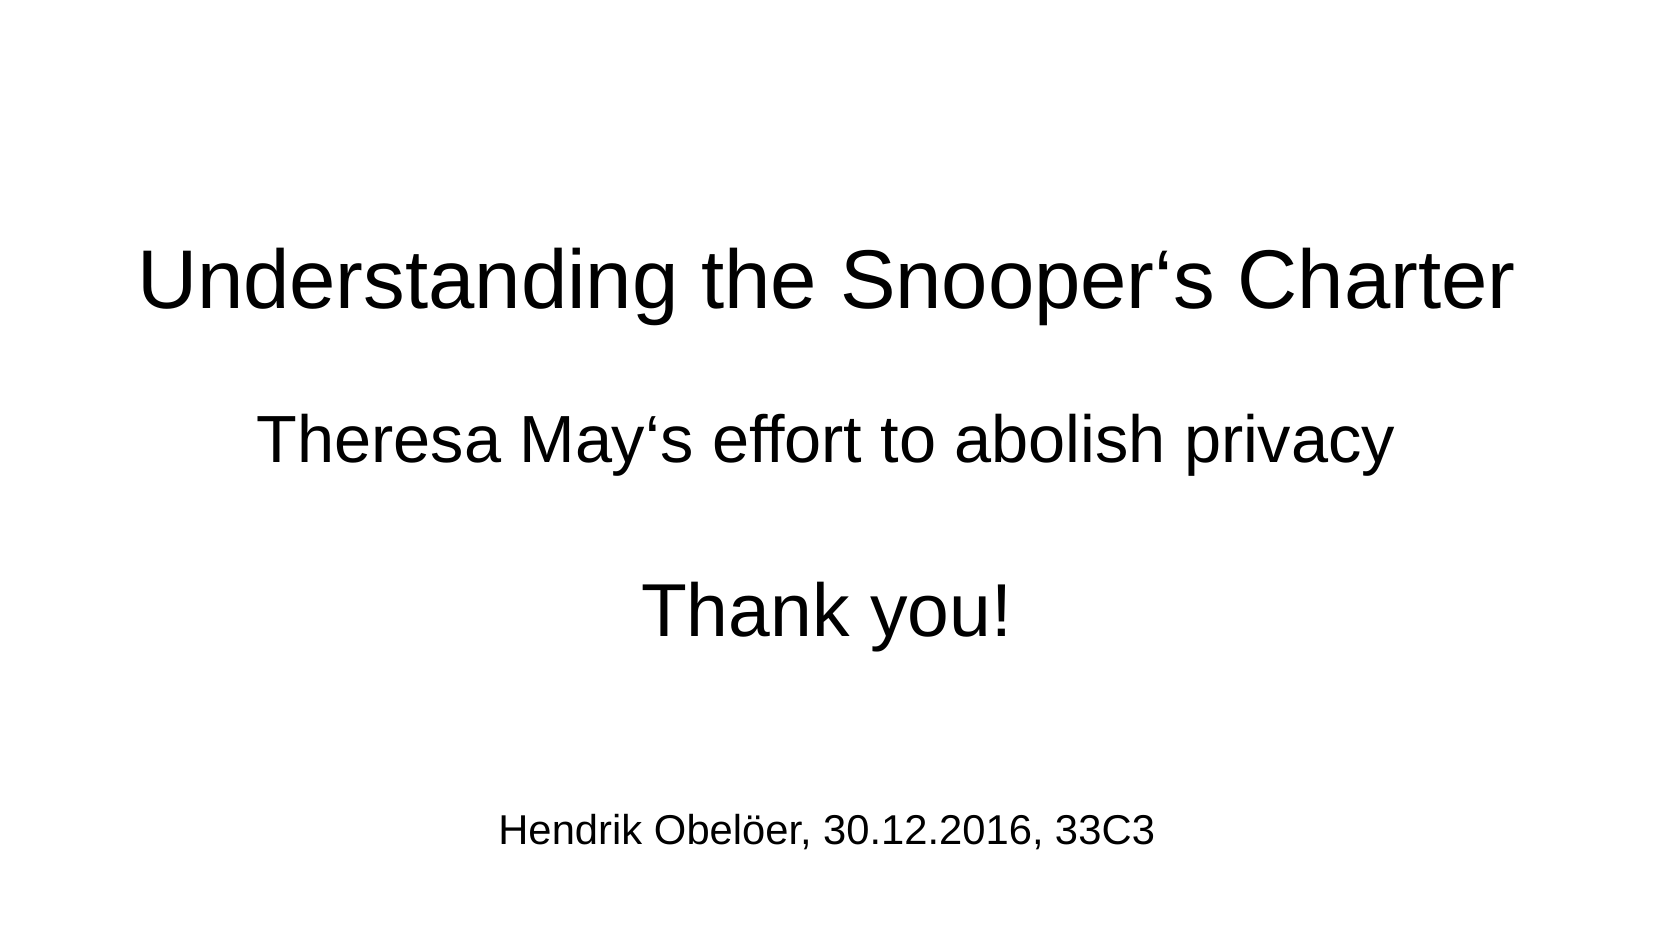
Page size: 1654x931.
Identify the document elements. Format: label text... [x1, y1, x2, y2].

title Understanding the Snooper‘s Charter [82, 202, 1571, 358]
text_box Hendrik Obelöer, 30.12.2016, 33C3 [82, 767, 1571, 893]
subtitle Theresa May‘s effort to abolish privacy [82, 377, 1571, 502]
text_box Thank you! [82, 548, 1571, 674]
